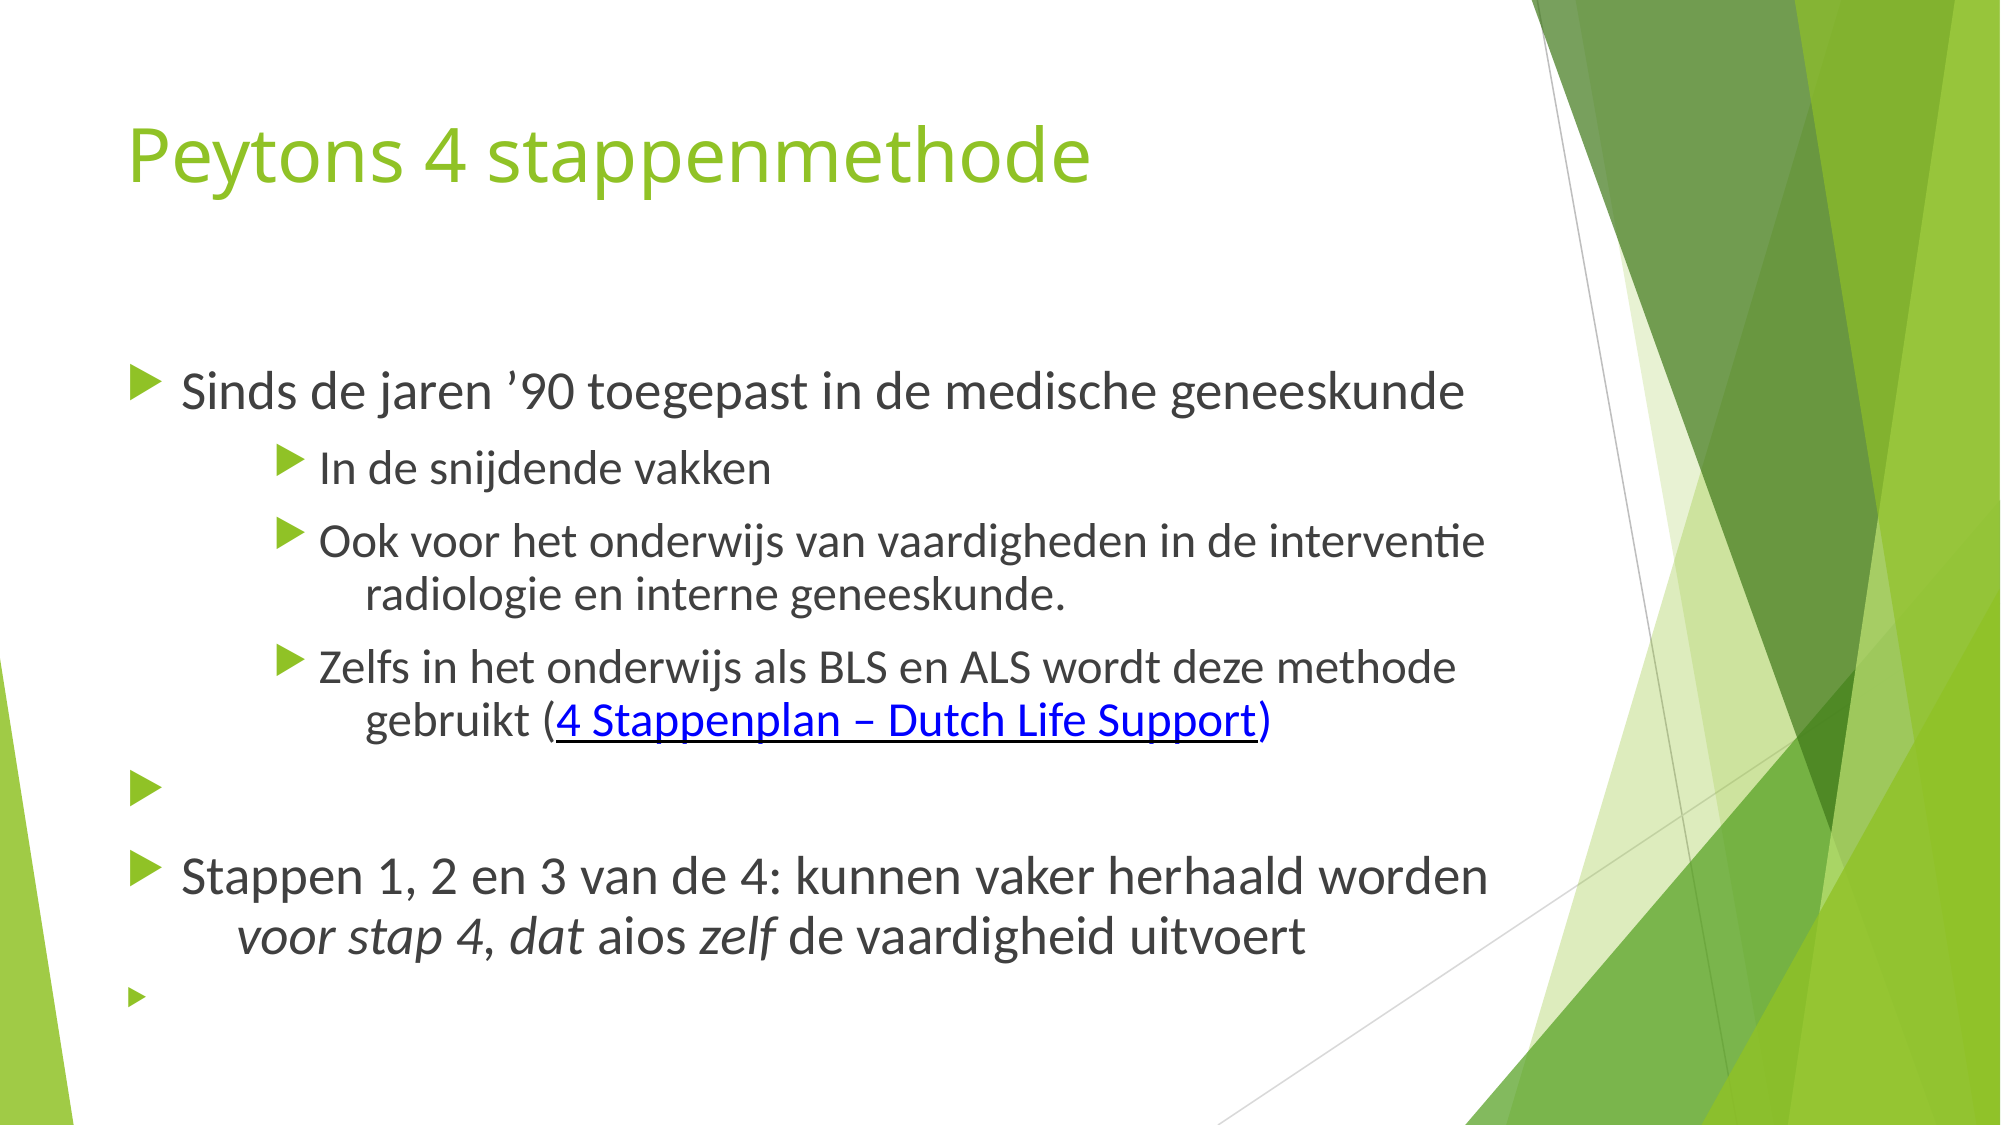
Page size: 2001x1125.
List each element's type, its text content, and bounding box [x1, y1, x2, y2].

list Sinds de jaren ’90 toegepast in de medische geneeskunde In de snijdende vakken Ook voor het onderwijs van vaardigheden in de interventie radiologie en interne geneeskunde. Zelfs in het onderwijs als BLS en ALS wordt deze methode gebruikt (4 Stappenplan – Dutch Life Support) Stappen 1, 2 en 3 van de 4: kunnen vaker herhaald worden voor stap 4, dat aios zelf de vaardigheid uitvoert [111, 354, 1522, 992]
title Peytons 4 stappenmethode [111, 99, 1522, 317]
